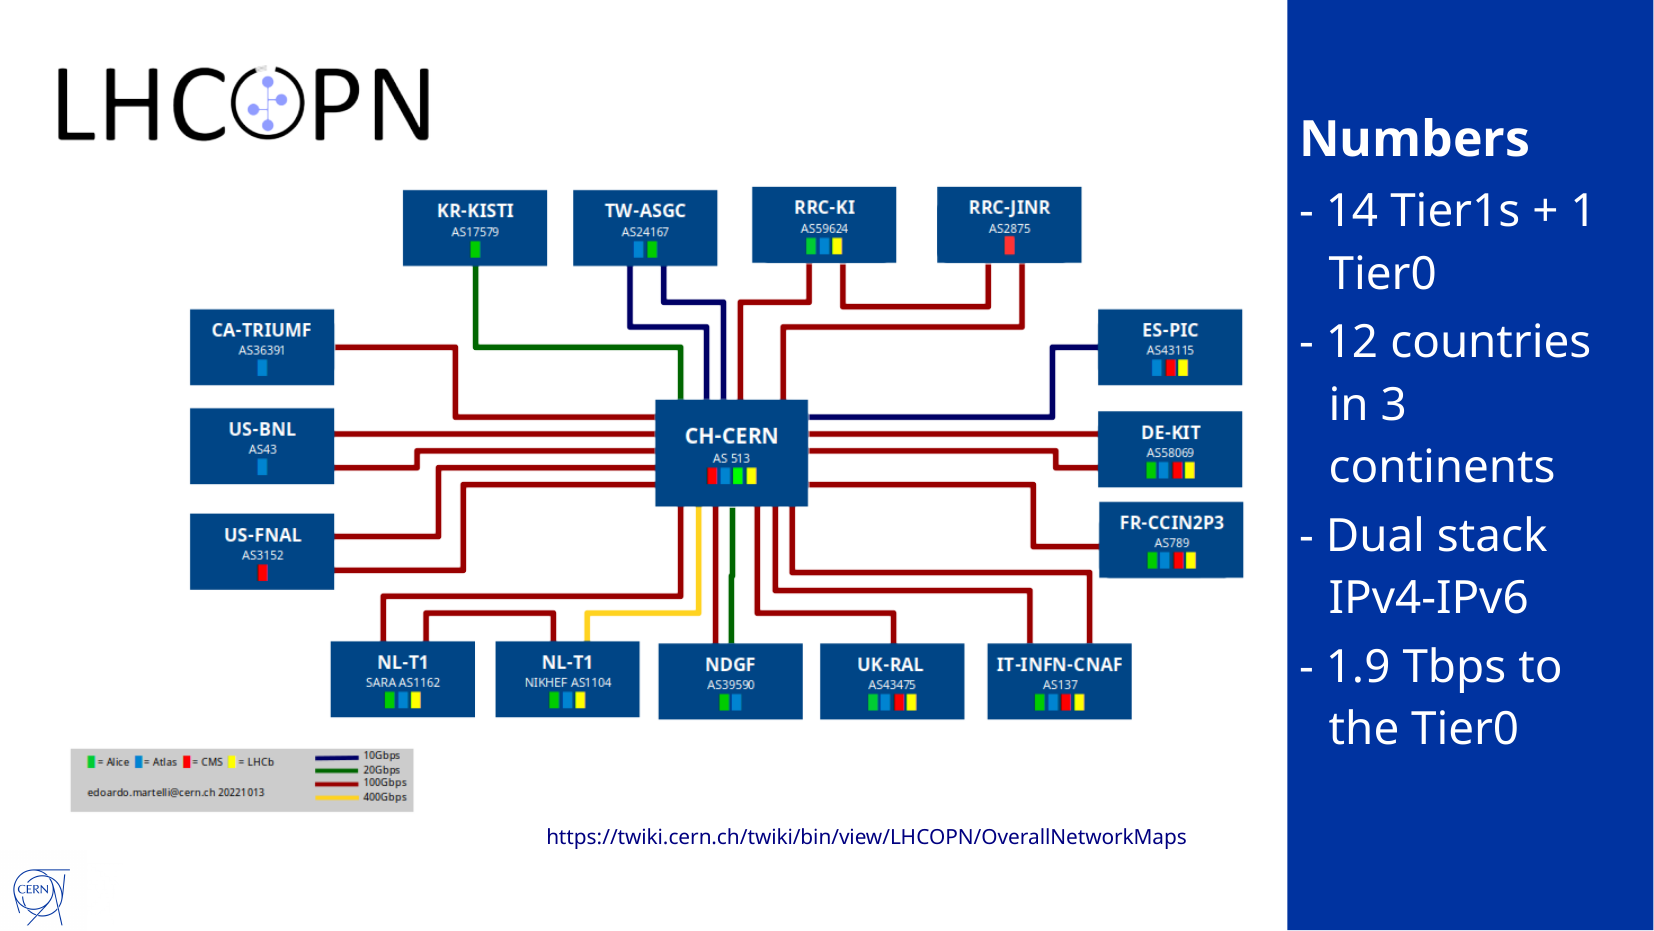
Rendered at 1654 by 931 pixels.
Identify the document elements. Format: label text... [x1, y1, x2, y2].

text_box https://twiki.cern.ch/twiki/bin/view/LHCOPN/OverallNetworkMaps [531, 839, 1258, 887]
list Numbers - 14 Tier1s + 1 Tier0 - 12 countries in 3 continents - Dual stack IPv4-IPv6 - 1.9 Tbps to the Tier0 [1287, 0, 1654, 931]
picture [11, 28, 1453, 839]
picture [0, 850, 127, 931]
